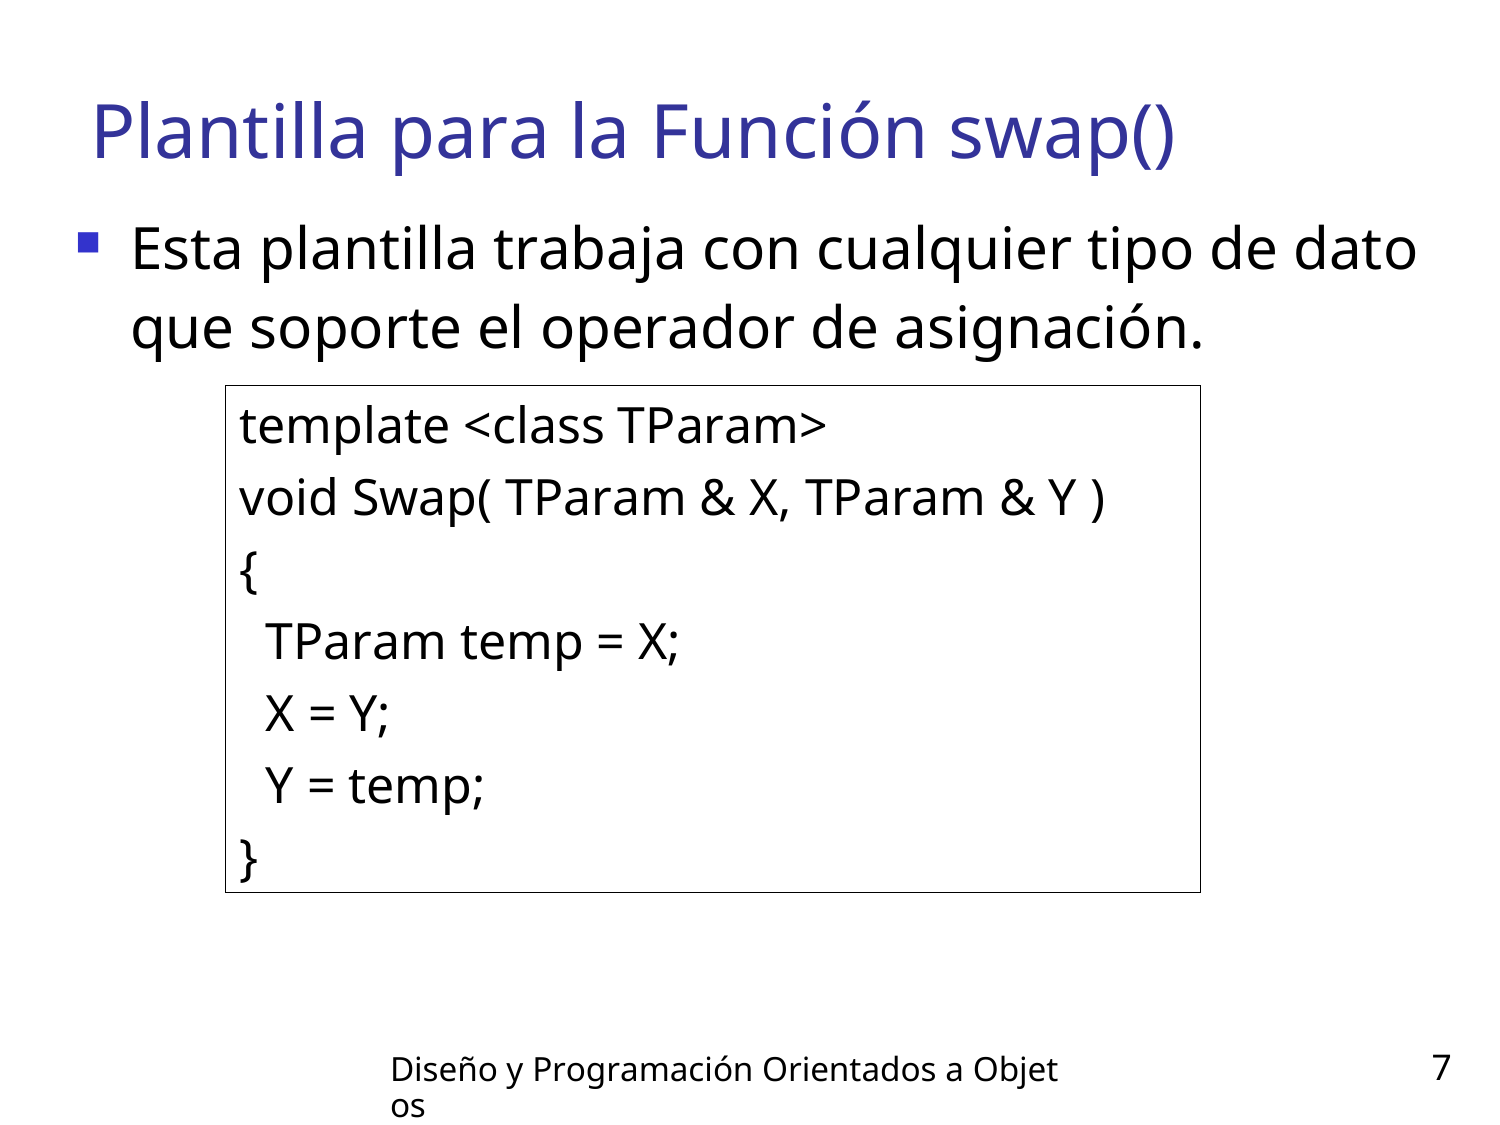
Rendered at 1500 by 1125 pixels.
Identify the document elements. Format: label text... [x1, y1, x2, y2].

text_box template <class TParam> void Swap( TParam & X, TParam & Y ) { TParam temp = X; X = Y; Y = temp; } [225, 385, 1201, 893]
title Plantilla para la Función swap()‏ [75, 10, 1466, 188]
list Esta plantilla trabaja con cualquier tipo de dato que soporte el operador de asignación. [75, 207, 1462, 1013]
